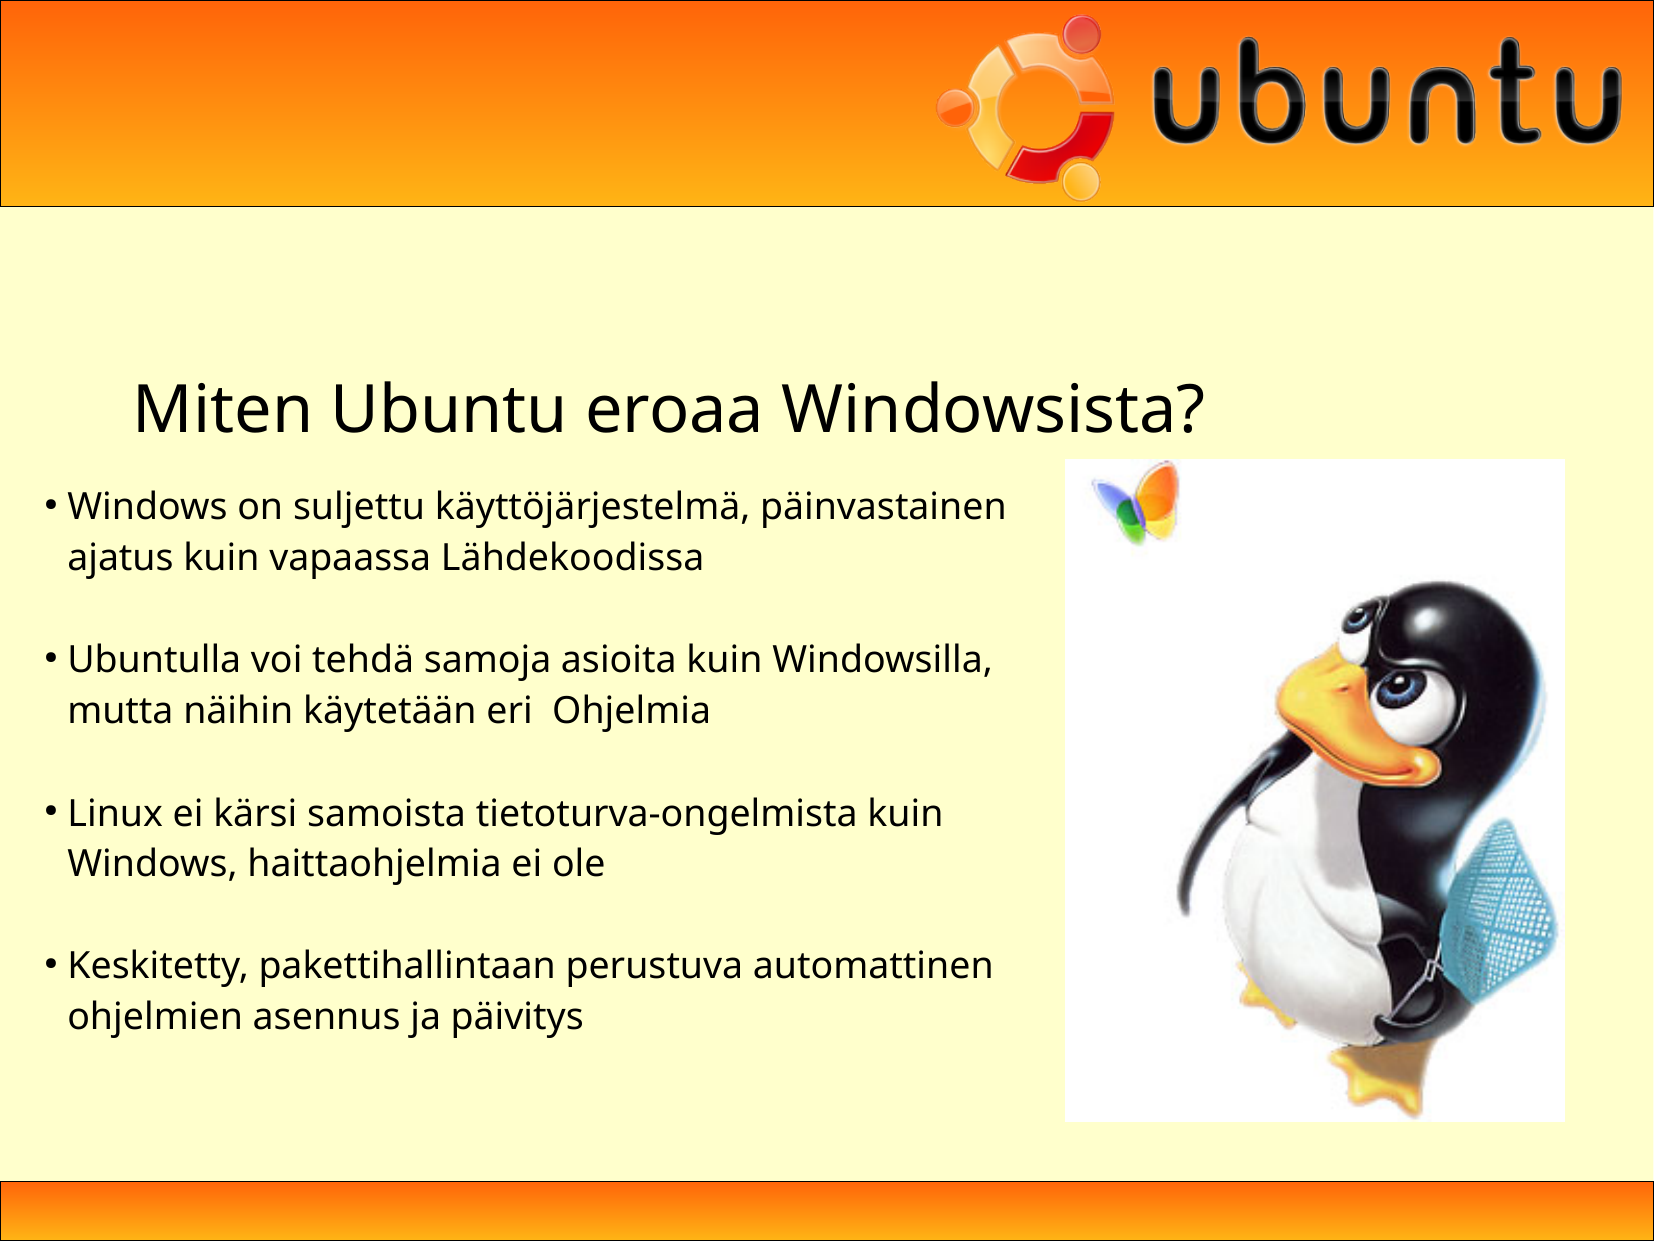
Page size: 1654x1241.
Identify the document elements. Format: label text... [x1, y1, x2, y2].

text_box Windows on suljettu käyttöjärjestelmä, päinvastainen ajatus kuin vapaassa Lähdekoodissa Ubuntulla voi tehdä samoja asioita kuin Windowsilla, mutta näihin käytetään eri Ohjelmia Linux ei kärsi samoista tietoturva-ongelmista kuin Windows, haittaohjelmia ei ole Keskitetty, pakettihallintaan perustuva automattinen ohjelmien asennus ja päivitys [29, 472, 998, 950]
text_box Miten Ubuntu eroaa Windowsista? [118, 354, 1189, 474]
text_box [0, 0, 915, 207]
text_box [0, 1181, 1654, 1241]
picture [1065, 459, 1565, 1123]
picture [915, 0, 1654, 218]
